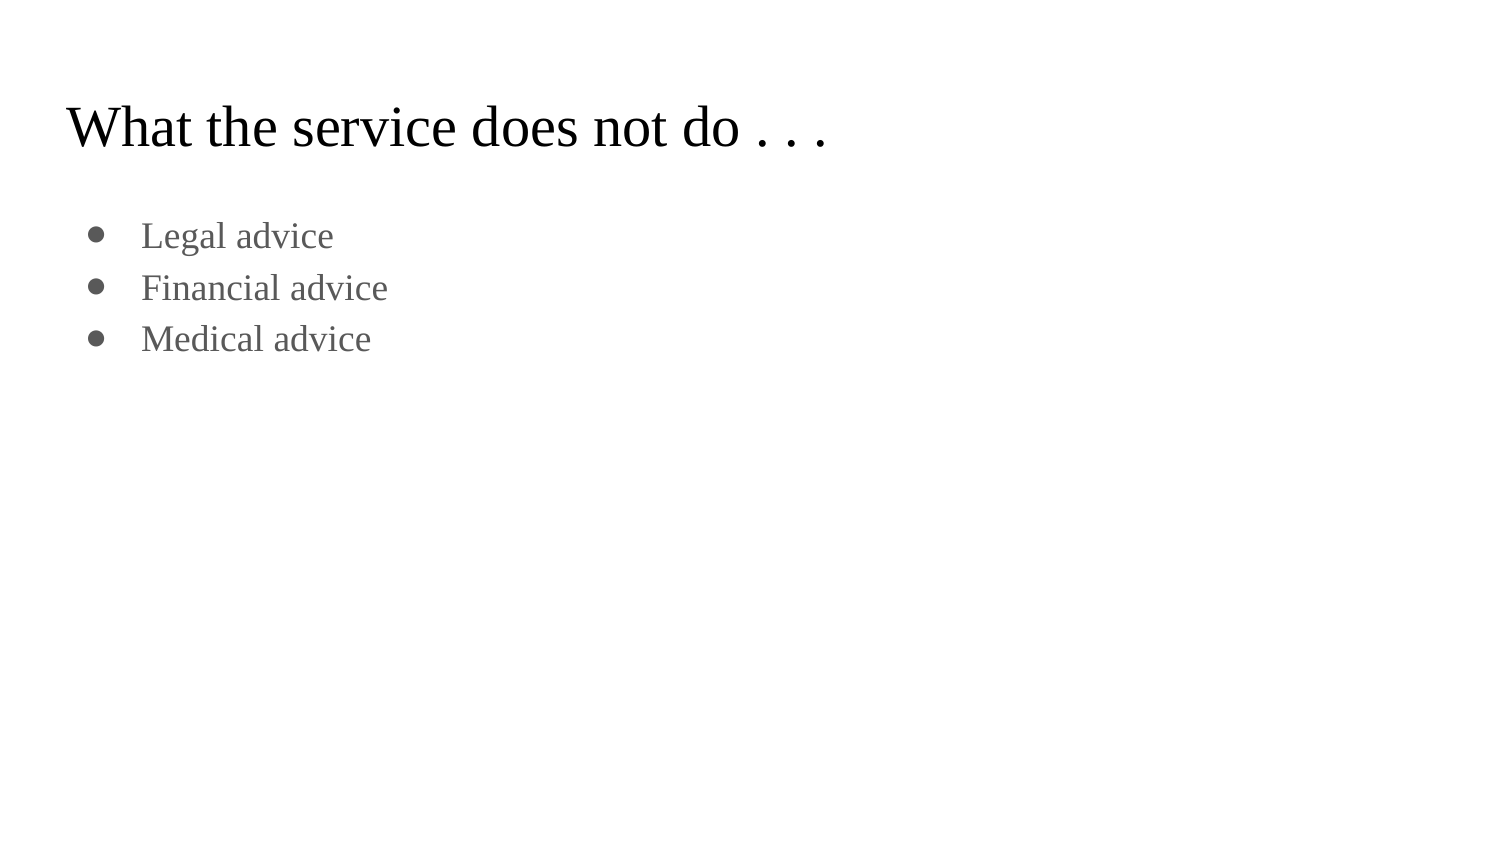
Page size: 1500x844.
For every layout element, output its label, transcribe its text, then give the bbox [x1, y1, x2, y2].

title What the service does not do . . . [51, 72, 1449, 167]
list Legal advice Financial advice Medical advice [51, 189, 1449, 750]
